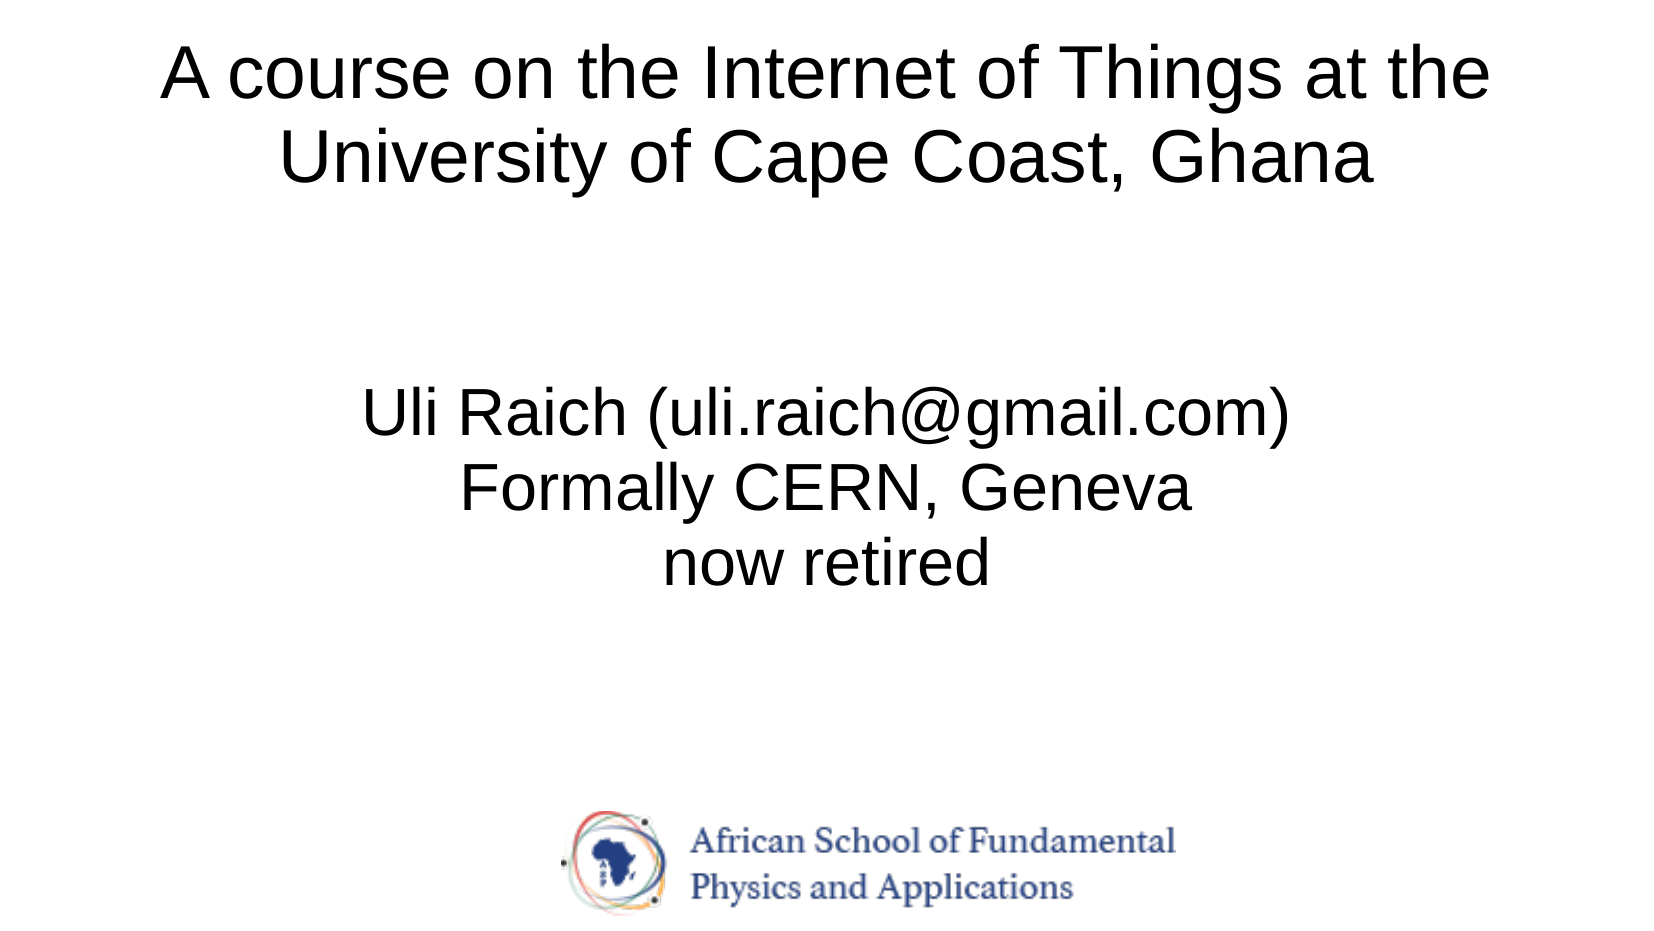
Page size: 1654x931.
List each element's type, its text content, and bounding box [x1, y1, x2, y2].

subtitle Uli Raich (uli.raich@gmail.com) Formally CERN, Geneva now retired [82, 217, 1571, 758]
title A course on the Internet of Things at the University of Cape Coast, Ghana [82, 30, 1571, 199]
picture [561, 811, 1176, 916]
